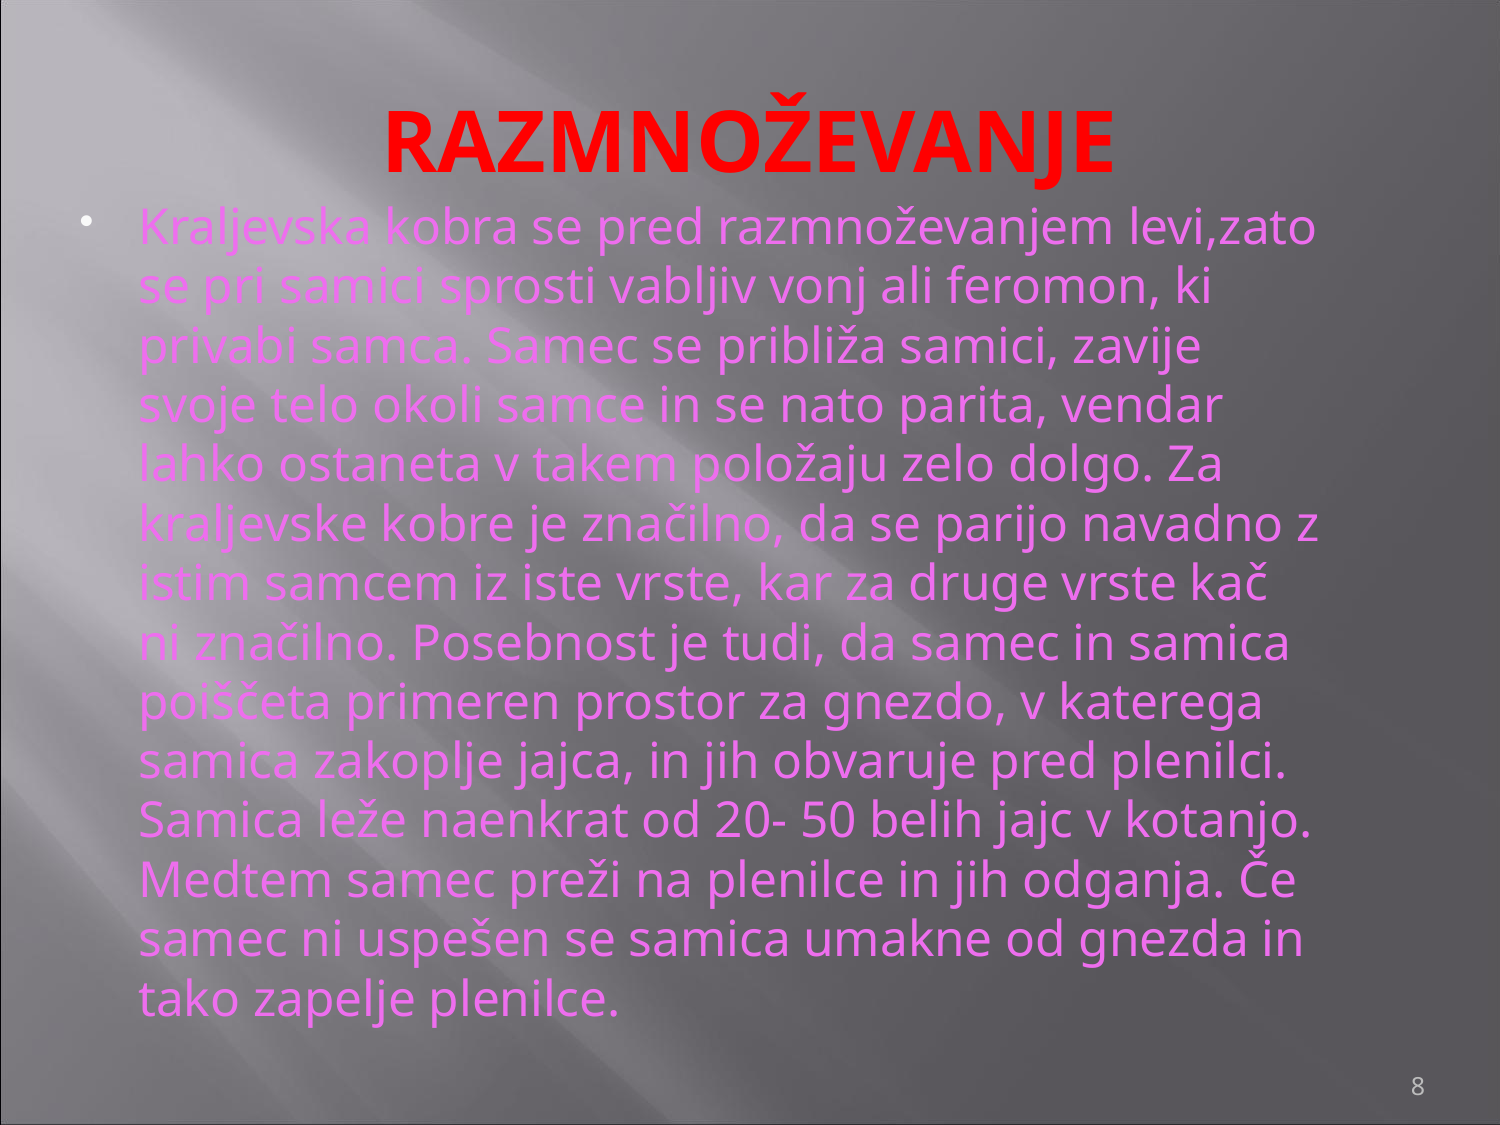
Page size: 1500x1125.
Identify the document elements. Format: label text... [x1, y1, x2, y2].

list Kraljevska kobra se pred razmnoževanjem levi,zato se pri samici sprosti vabljiv vonj ali feromon, ki privabi samca. Samec se približa samici, zavije svoje telo okoli samce in se nato parita, vendar lahko ostaneta v takem položaju zelo dolgo. Za kraljevske kobre je značilno, da se parijo navadno z istim samcem iz iste vrste, kar za druge vrste kač ni značilno. Posebnost je tudi, da samec in samica poiščeta primeren prostor za gnezdo, v katerega samica zakoplje jajca, in jih obvaruje pred plenilci. Samica leže naenkrat od 20- 50 belih jajc v kotanjo. Medtem samec preži na plenilce in jih odganja. Če samec ni uspešen se samica umakne od gnezda in tako zapelje plenilce. [46, 187, 1336, 1090]
picture [0, 0, 1500, 1125]
slide_number <number> [1299, 1052, 1425, 1113]
title RAZMNOŽEVANJE [75, 45, 1425, 233]
